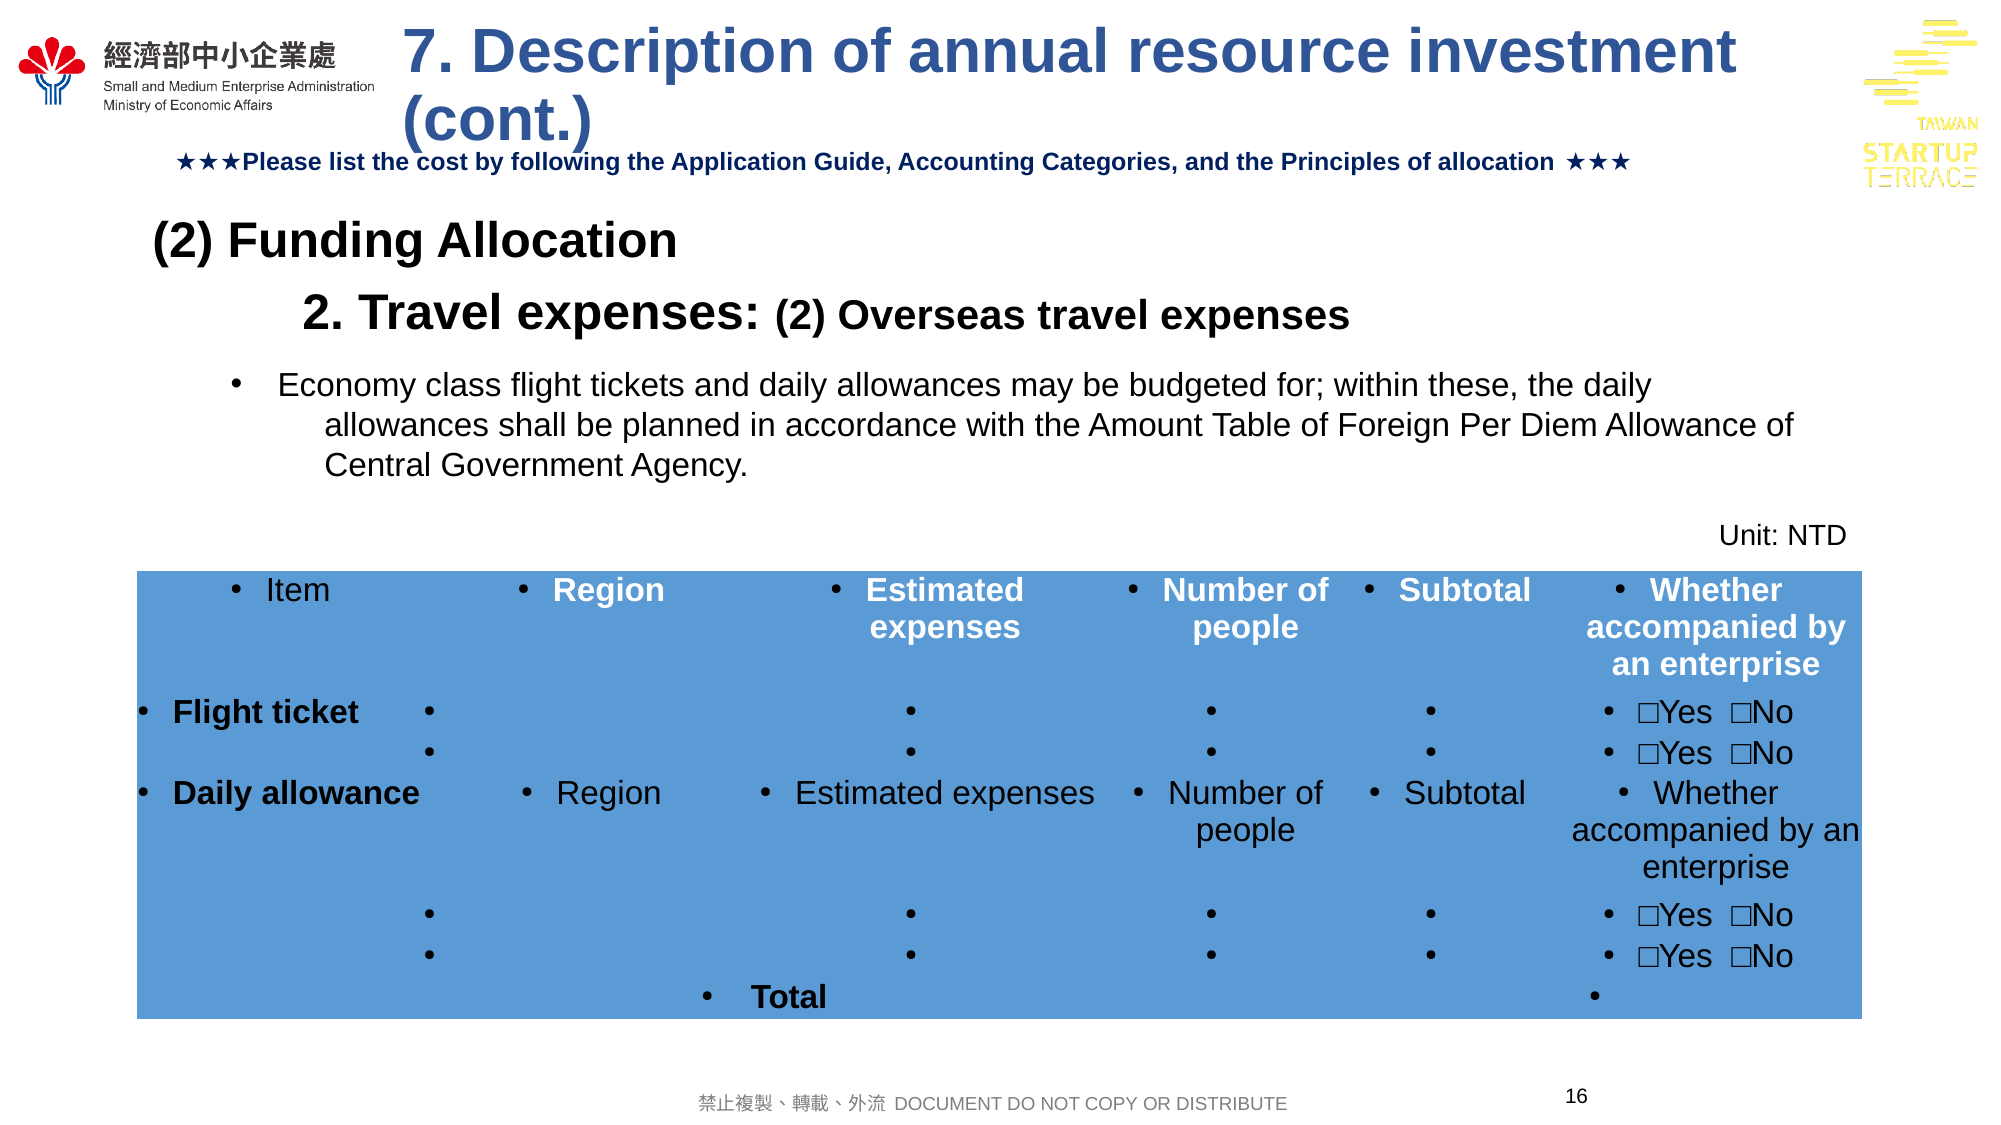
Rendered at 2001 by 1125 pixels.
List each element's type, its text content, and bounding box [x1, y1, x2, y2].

table_cell [423, 938, 760, 978]
table_cell Total [137, 978, 1361, 1019]
table_cell [423, 897, 760, 938]
table_cell [1096, 693, 1361, 734]
table_cell [1361, 693, 1535, 734]
table_cell [423, 734, 760, 775]
table_cell [760, 897, 1096, 938]
table_cell [1361, 978, 1862, 1019]
table_header Item [137, 571, 423, 693]
table_cell Whether accompanied by an enterprise [1535, 775, 1862, 897]
table_cell Number of people [1096, 775, 1361, 897]
text_box Economy class flight tickets and daily allowances may be budgeted for; within these, the daily allowances shall be planned in accordance with the Amount Table of Foreign Per Diem Allowance of Central Government Agency. [216, 356, 1829, 491]
list (2) Funding Allocation 2. Travel expenses: (2) Overseas travel expenses [137, 200, 1863, 1014]
table_cell [1096, 897, 1361, 938]
text_box Unit: NTD [1704, 508, 1862, 558]
table_cell Daily allowance [137, 775, 423, 978]
table_cell □Yes □No [1535, 938, 1862, 978]
title 7. Description of annual resource investment (cont.) [387, 2, 1796, 171]
table_cell [1361, 734, 1535, 775]
table_cell [760, 734, 1096, 775]
table_cell [423, 693, 760, 734]
table_header Number of people [1096, 571, 1361, 693]
table_header Estimated expenses [760, 571, 1096, 693]
table_header Subtotal [1361, 571, 1535, 693]
table_cell [1361, 897, 1535, 938]
table_cell Region [423, 775, 760, 897]
text_box ★★★Please list the cost by following the Application Guide, Accounting Categories, and the Principles of allocation ★★★ [160, 138, 1647, 183]
table_cell [1361, 938, 1535, 978]
table_cell [760, 938, 1096, 978]
table_cell [1096, 938, 1361, 978]
table_cell [760, 693, 1096, 734]
table_header Whether accompanied by an enterprise [1535, 571, 1862, 693]
table_header Region [423, 571, 760, 693]
text_box 16 [1550, 1064, 2000, 1125]
table_cell [1096, 734, 1361, 775]
table_cell □Yes □No [1535, 693, 1862, 734]
table_cell □Yes □No [1535, 897, 1862, 938]
table_cell Flight ticket [137, 693, 423, 775]
table_cell Subtotal [1361, 775, 1535, 897]
table_cell □Yes □No [1535, 734, 1862, 775]
table_cell Estimated expenses [760, 775, 1096, 897]
